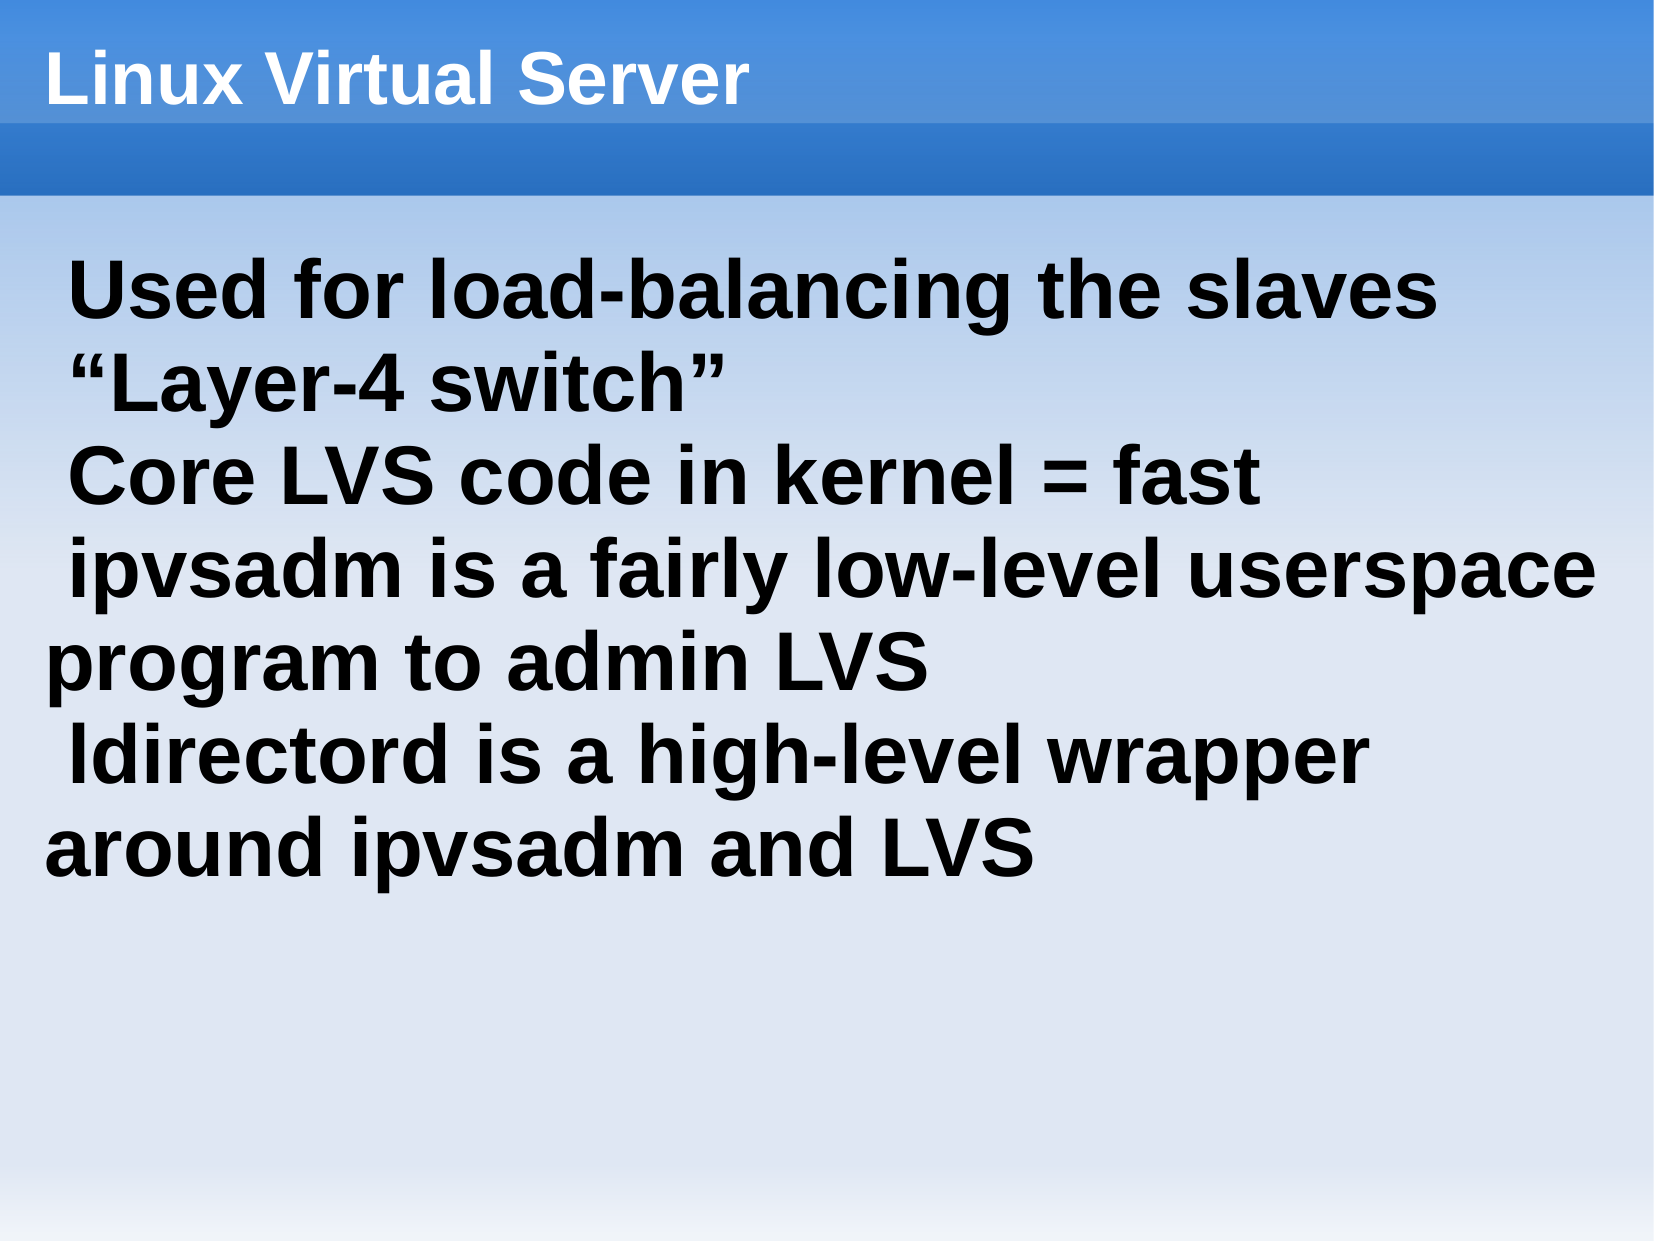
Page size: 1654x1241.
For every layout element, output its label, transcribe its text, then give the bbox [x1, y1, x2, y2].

text_box Linux Virtual Server [29, 29, 1625, 158]
text_box [47, 235, 1654, 320]
picture [0, 0, 1654, 1241]
text_box Used for load-balancing the slaves “Layer-4 switch” Core LVS code in kernel = fast ipvsadm is a fairly low-level userspace program to admin LVS ldirectord is a high-level wrapper around ipvsadm and LVS [29, 236, 1625, 1132]
